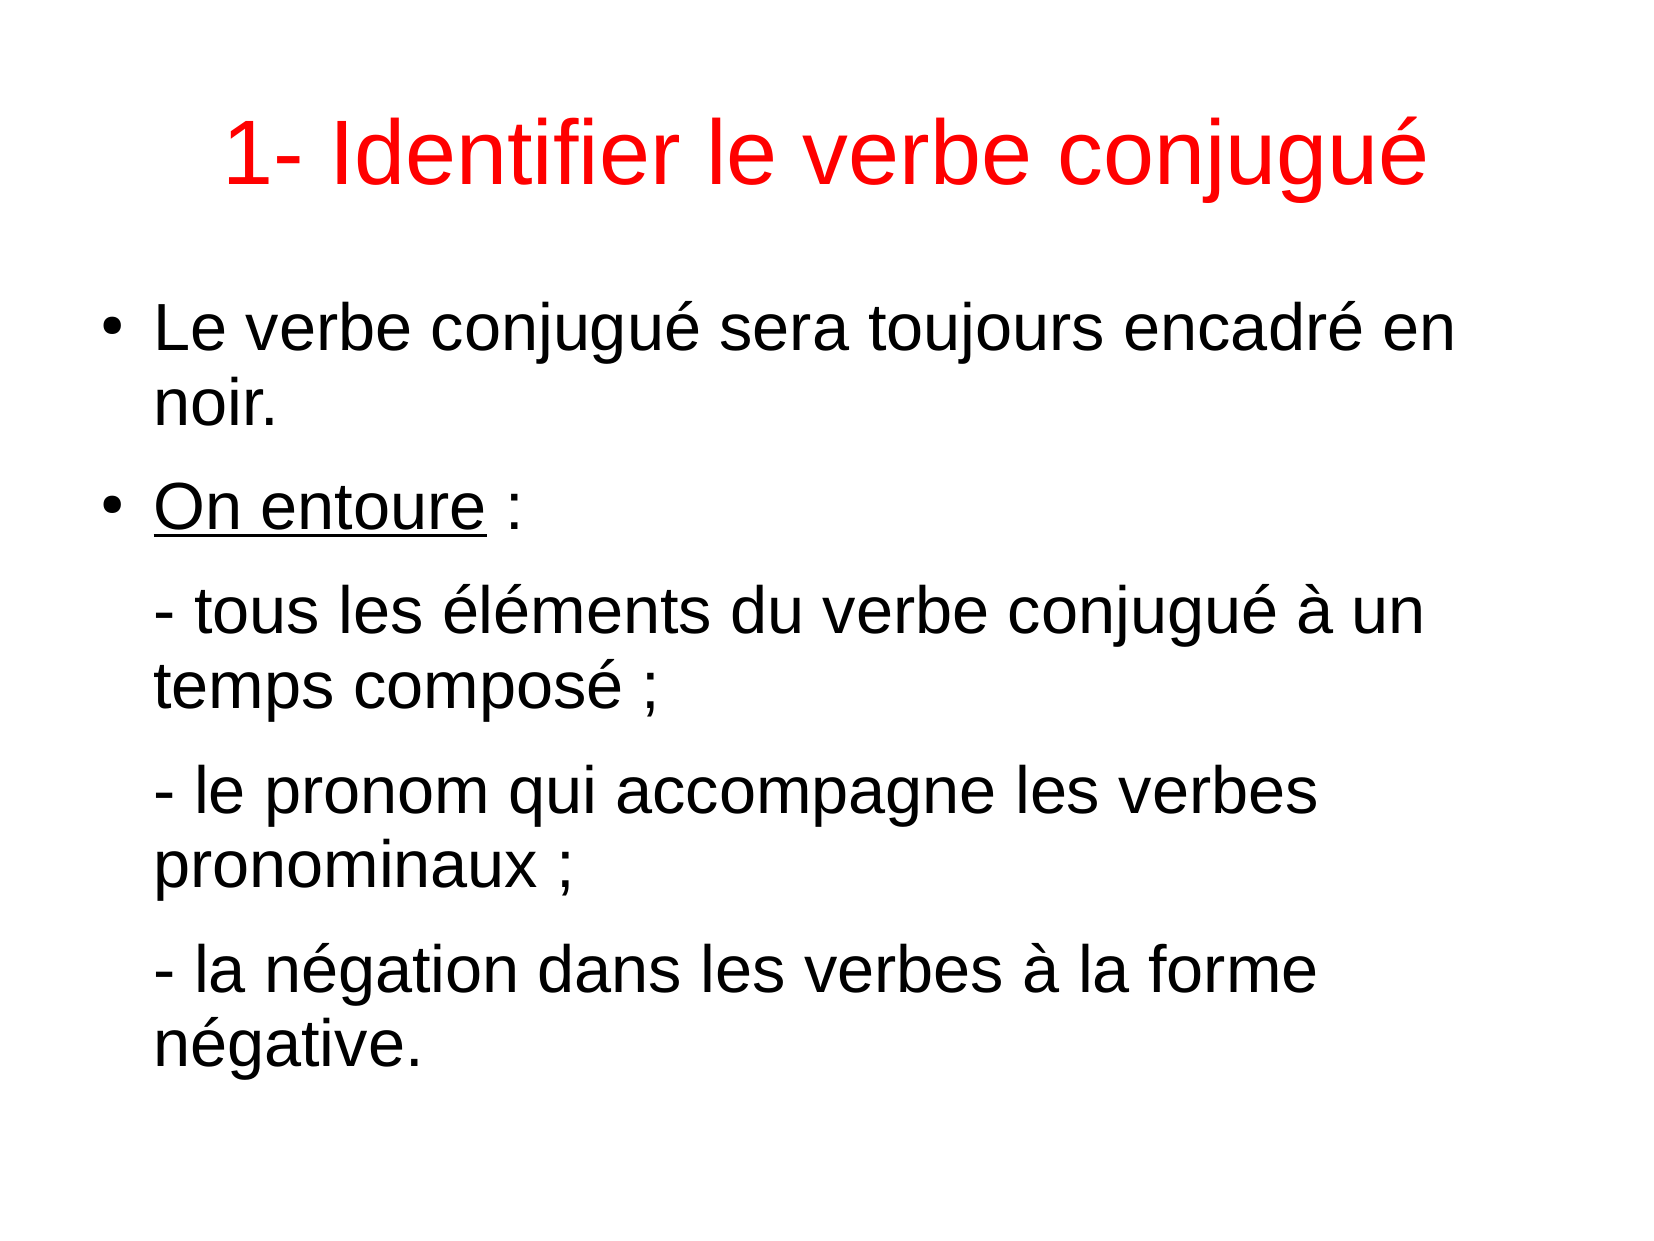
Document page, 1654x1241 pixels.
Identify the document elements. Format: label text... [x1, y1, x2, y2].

title 1- Identifier le verbe conjugué [82, 49, 1571, 257]
list Le verbe conjugué sera toujours encadré en noir. On entoure : - tous les éléments du verbe conjugué à un temps composé ; - le pronom qui accompagne les verbes pronominaux ; - la négation dans les verbes à la forme négative. [82, 290, 1571, 1134]
